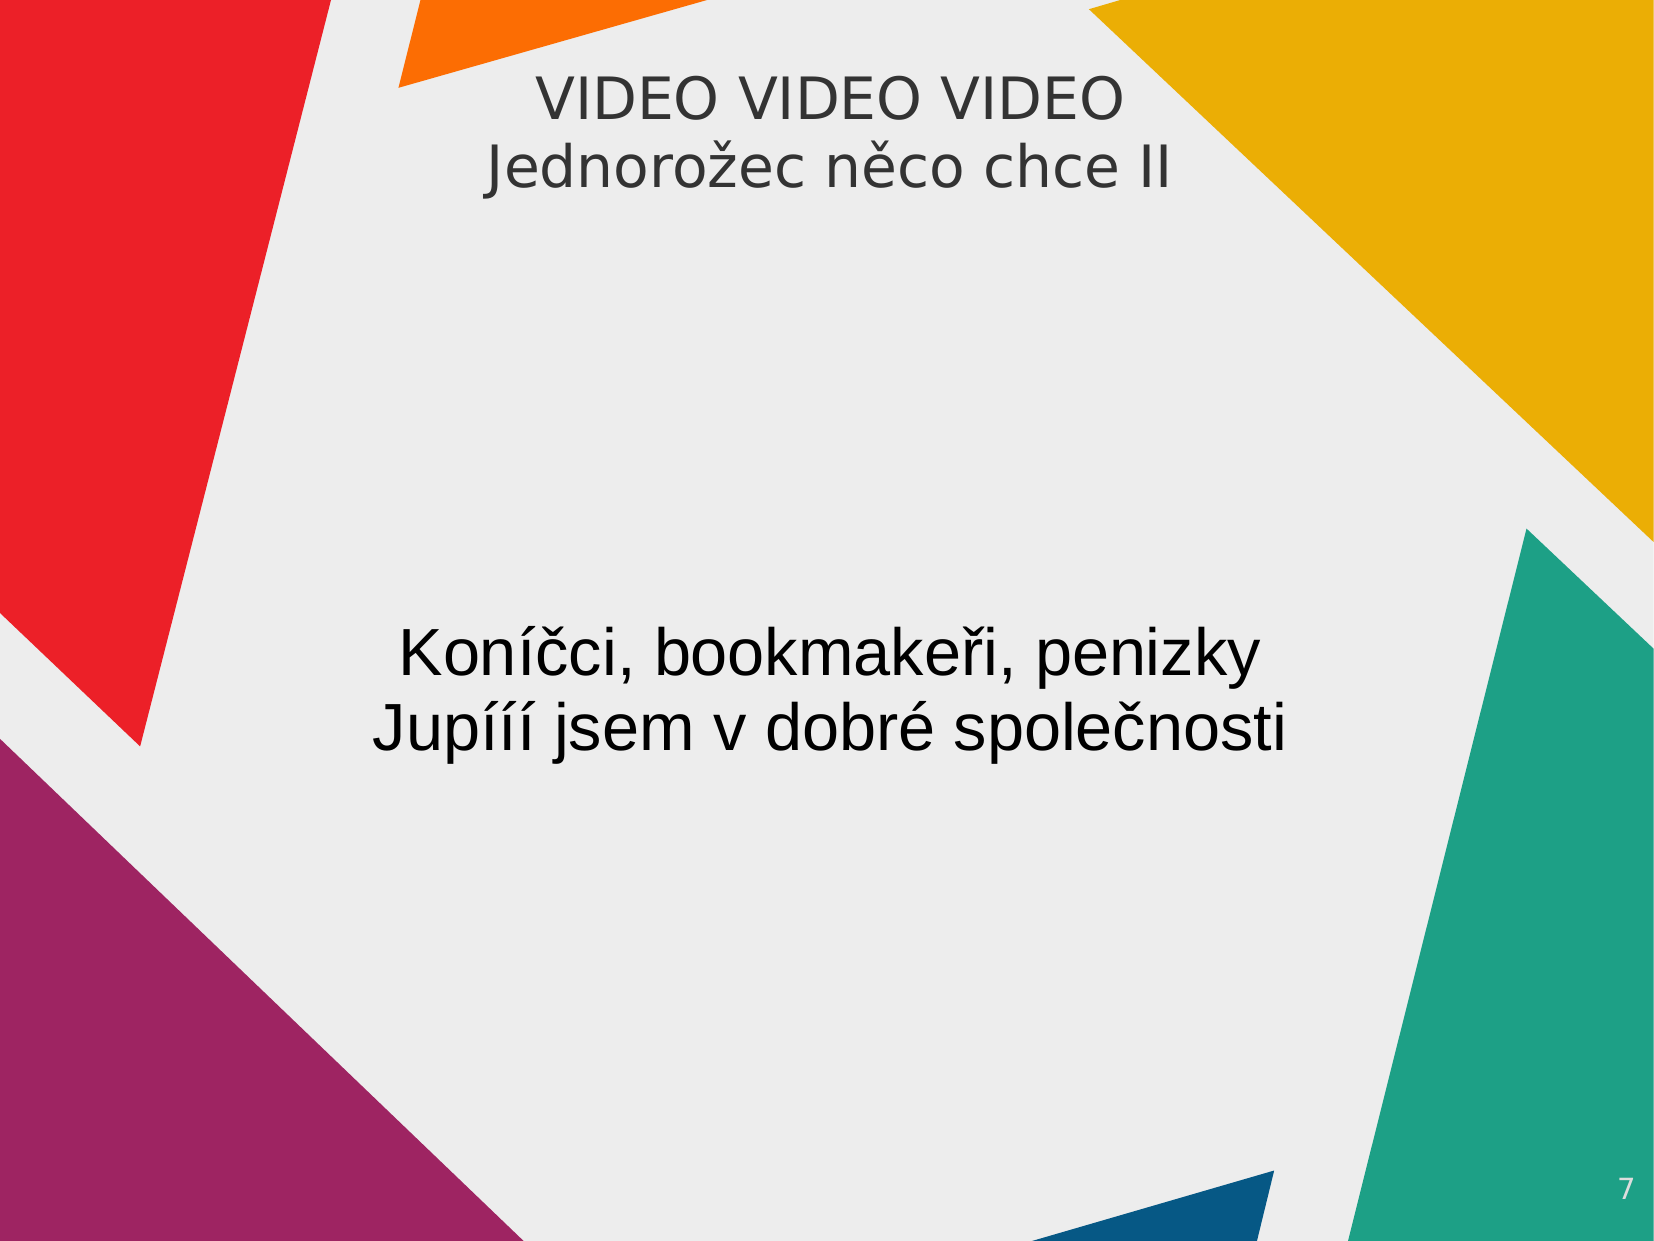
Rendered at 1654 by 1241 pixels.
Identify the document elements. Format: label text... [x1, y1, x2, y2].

title VIDEO VIDEO VIDEO Jednorožec něco chce II [289, 65, 1372, 290]
subtitle Koníčci, bookmakeři, penizky Jupííí jsem v dobré společnosti [289, 290, 1372, 1090]
